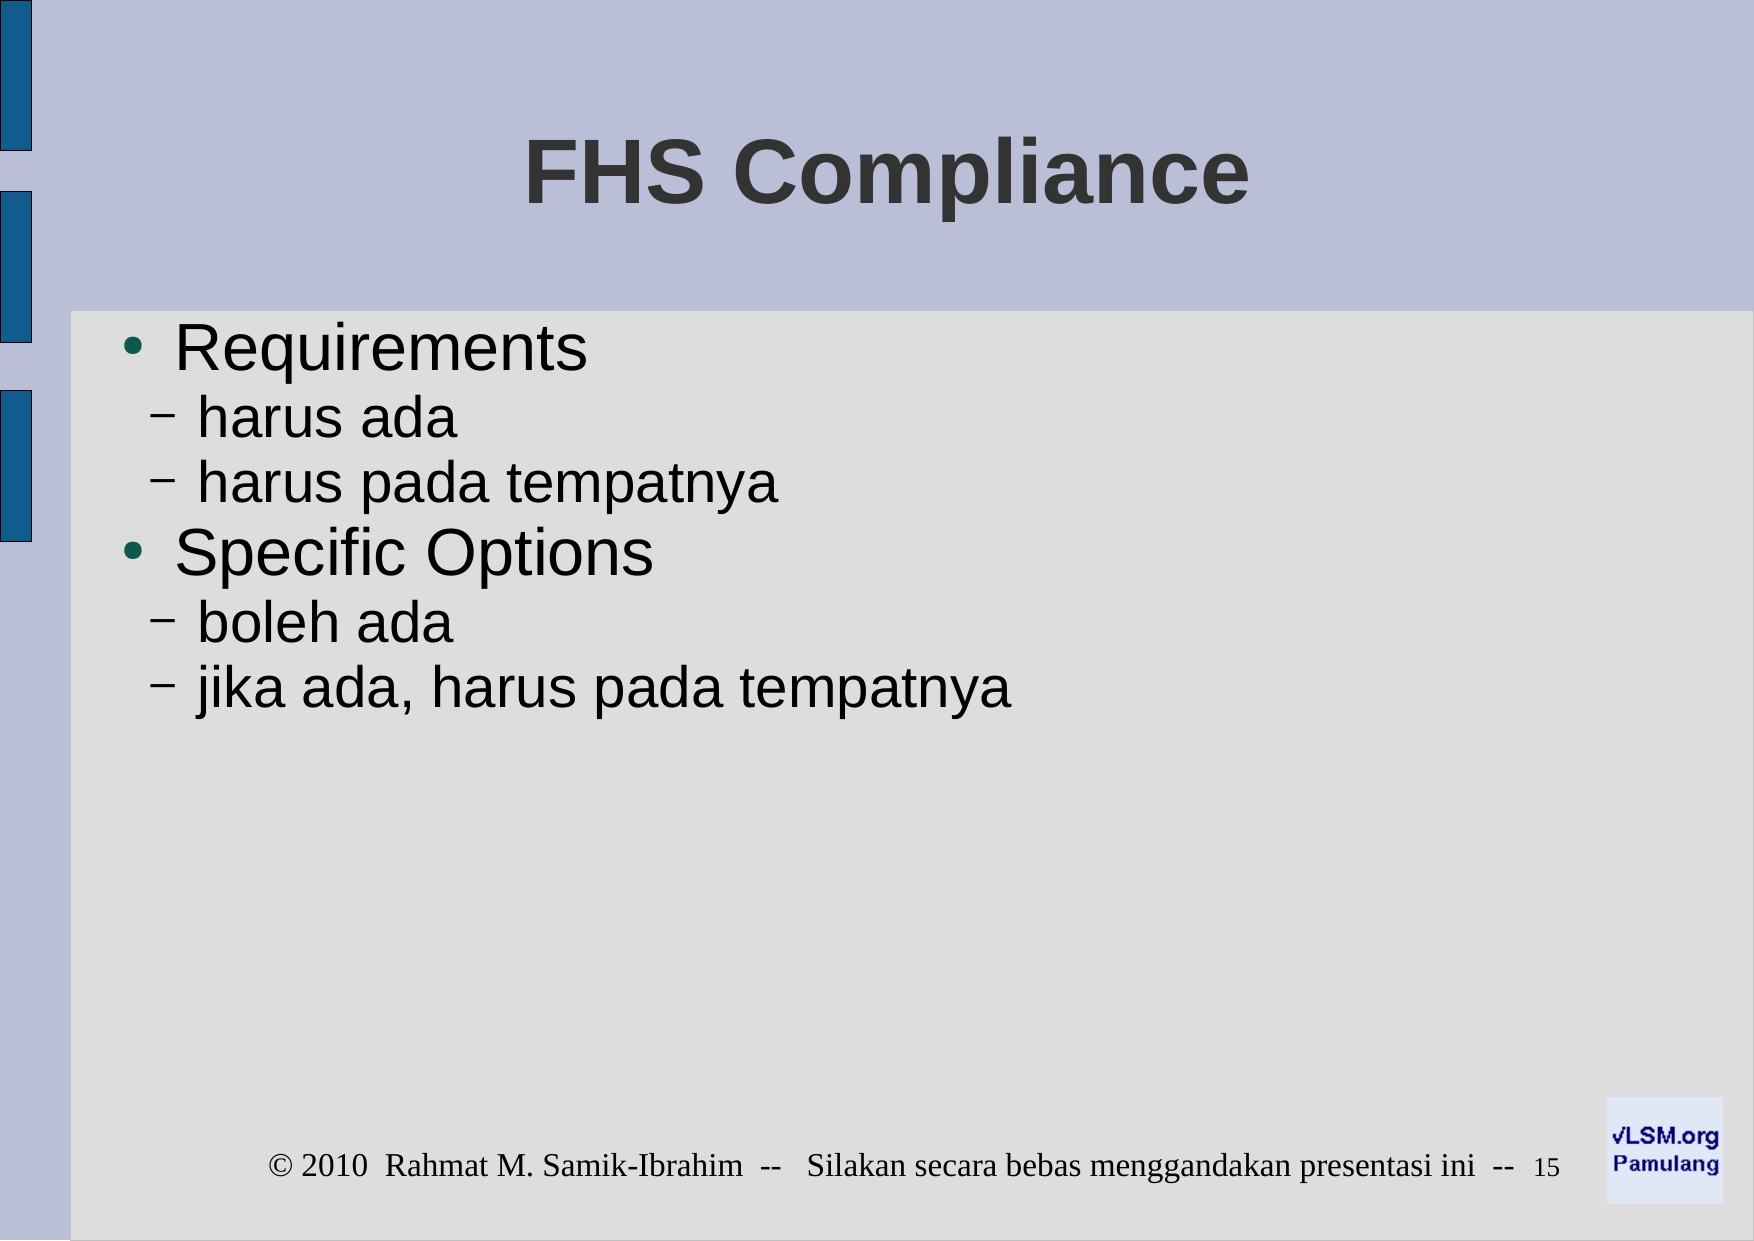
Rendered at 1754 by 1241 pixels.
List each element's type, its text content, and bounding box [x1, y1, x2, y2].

list Requirements harus ada harus pada tempatnya Specific Options boleh ada jika ada, harus pada tempatnya [103, 310, 1674, 1102]
picture [1607, 1097, 1723, 1204]
title FHS Compliance [77, 99, 1700, 244]
